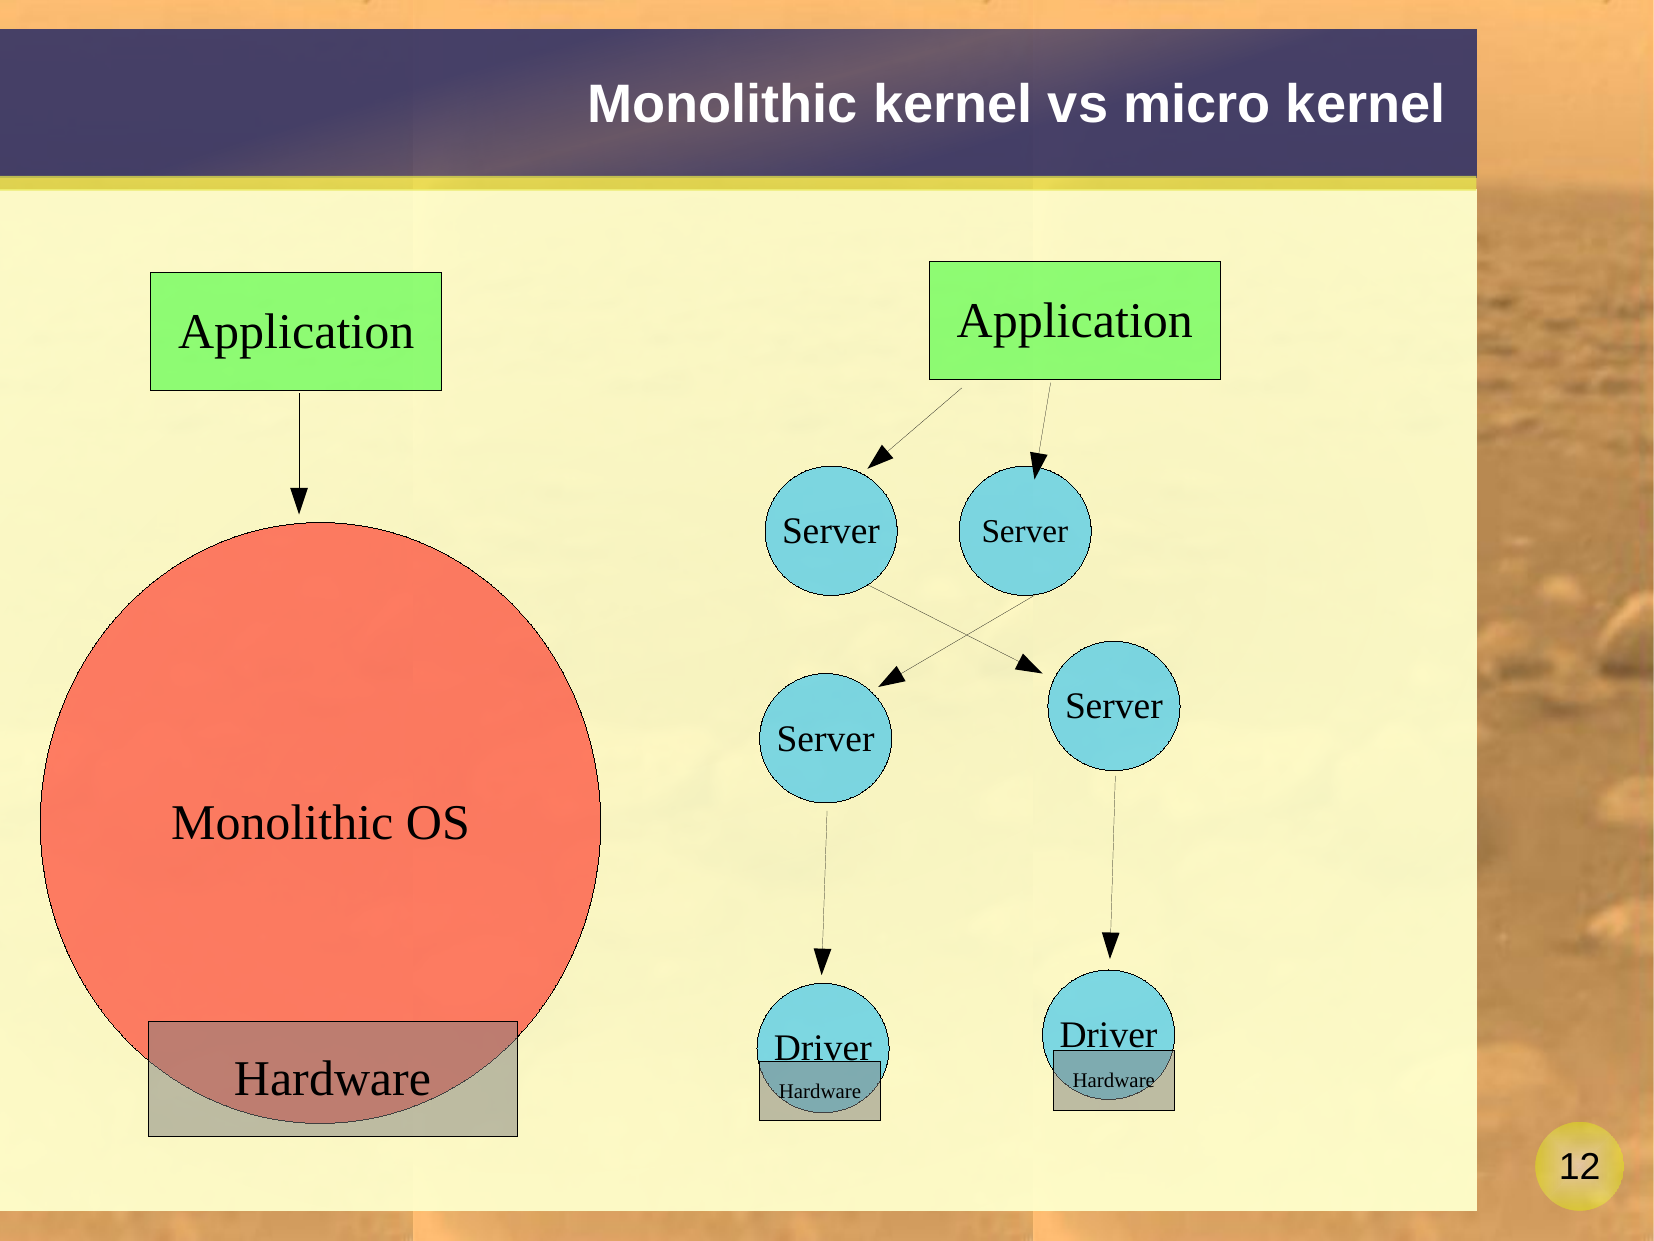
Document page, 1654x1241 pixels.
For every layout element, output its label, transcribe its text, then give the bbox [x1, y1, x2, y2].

text_box Application [150, 272, 442, 391]
text_box Hardware [1053, 1050, 1175, 1111]
text_box Application [929, 261, 1221, 380]
text_box Hardware [759, 1061, 881, 1121]
text_box Server [759, 673, 892, 803]
text_box Server [959, 466, 1092, 596]
text_box Monolithic OS [40, 522, 601, 1060]
text_box Driver [1042, 969, 1175, 1070]
title Monolithic kernel vs micro kernel [29, 59, 1447, 148]
picture [0, 0, 1654, 1241]
text_box Hardware [148, 1021, 518, 1137]
text_box Server [1047, 641, 1181, 771]
text_box Driver [756, 983, 890, 1079]
text_box Server [765, 466, 898, 596]
